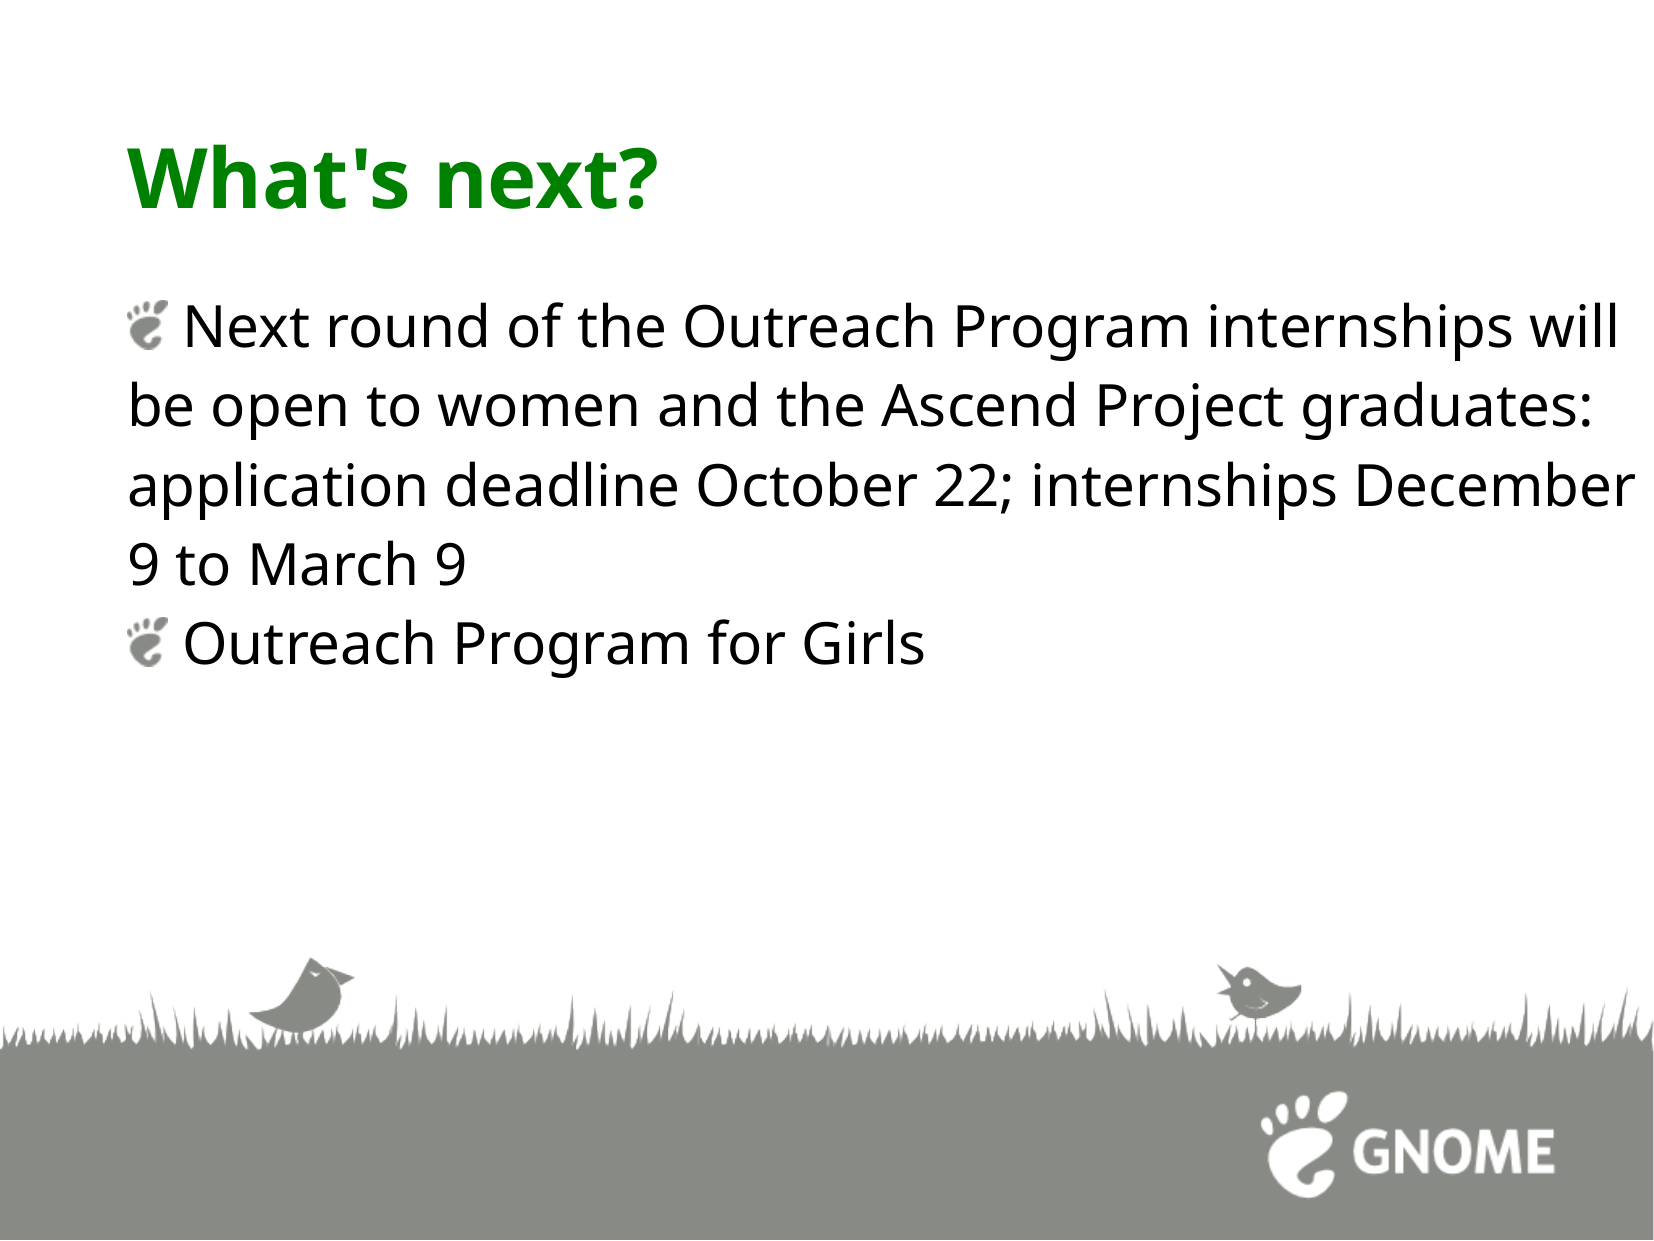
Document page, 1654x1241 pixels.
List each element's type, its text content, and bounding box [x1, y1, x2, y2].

text_box Next round of the Outreach Program internships will be open to women and the Ascend Project graduates: application deadline October 22; internships December 9 to March 9 Outreach Program for Girls [112, 277, 1654, 686]
text_box What's next? [112, 112, 1654, 239]
picture [0, 0, 1654, 1241]
